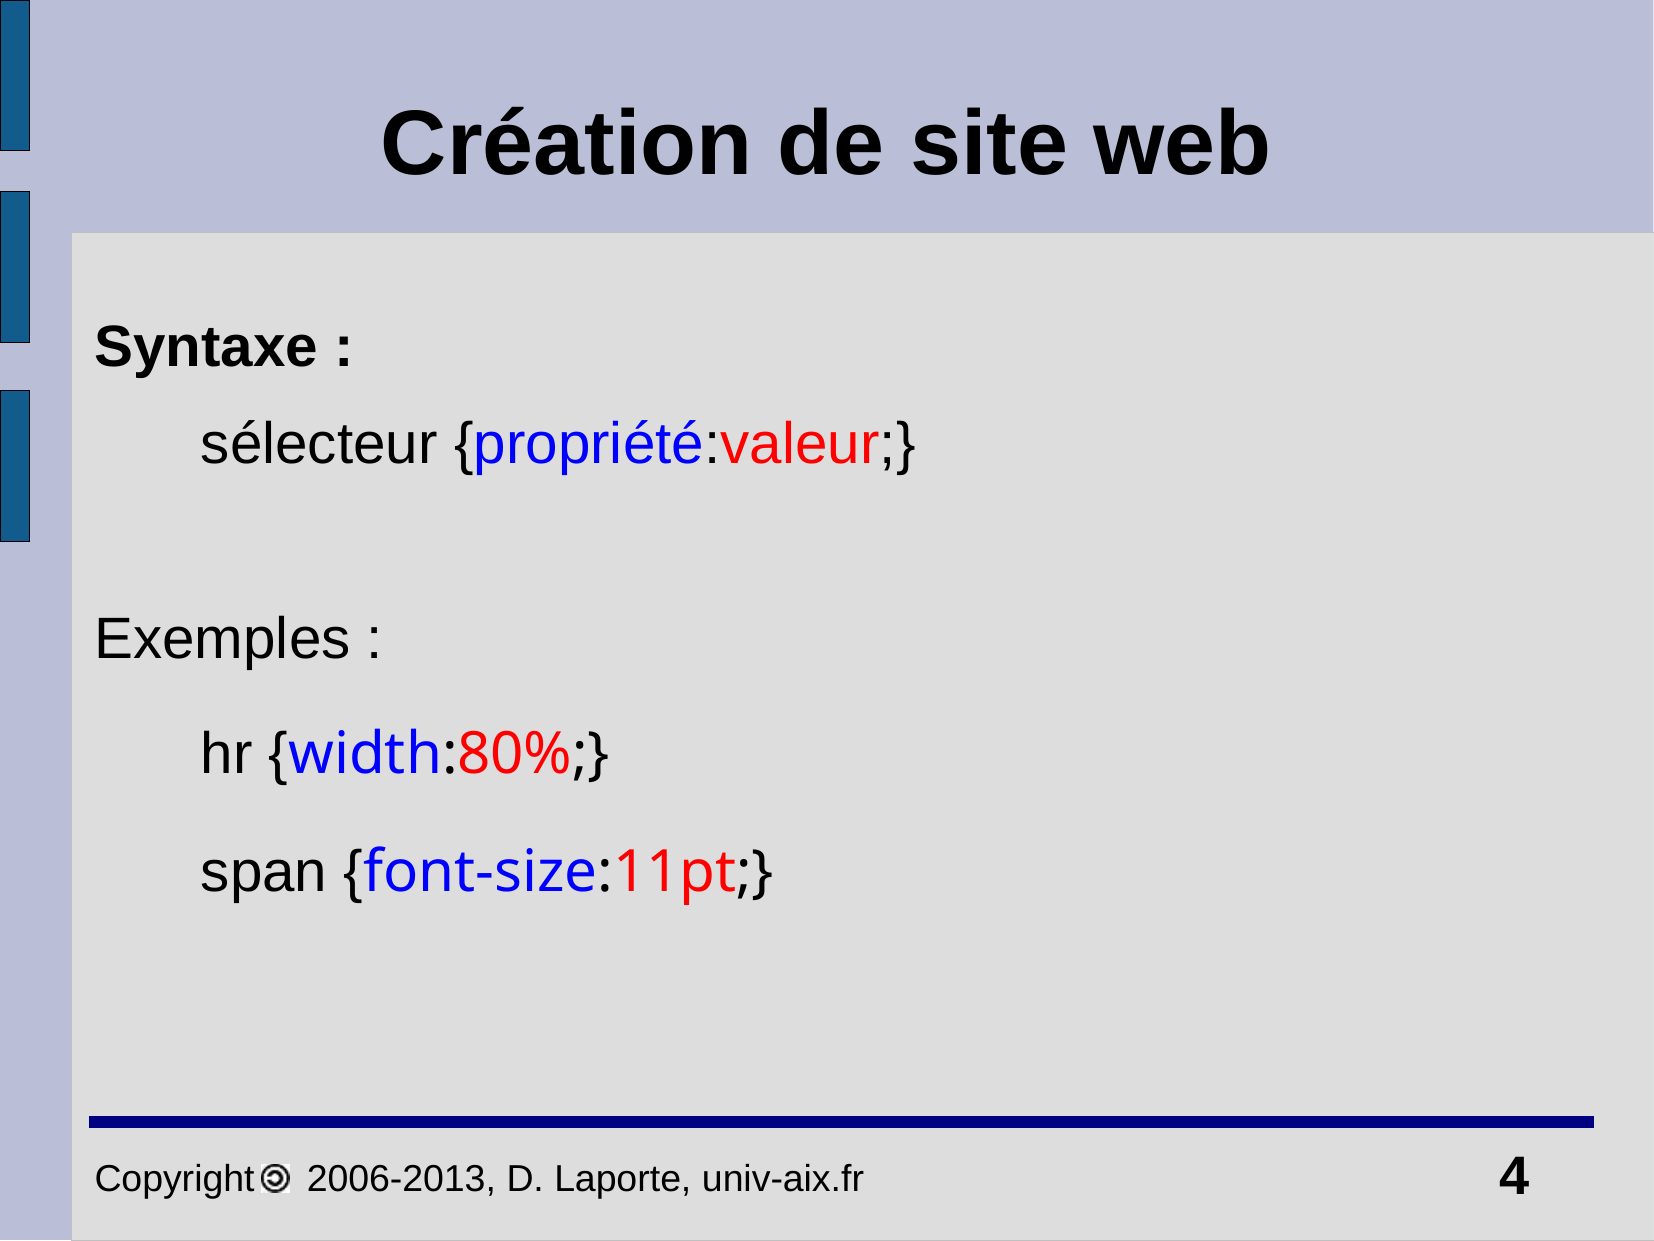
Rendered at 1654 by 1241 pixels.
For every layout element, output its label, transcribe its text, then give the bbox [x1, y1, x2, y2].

picture [261, 1164, 290, 1193]
text_box Syntaxe : sélecteur {propriété:valeur;} Exemples : hr {width:80%;} span {font-size:11pt;} [88, 302, 1625, 985]
